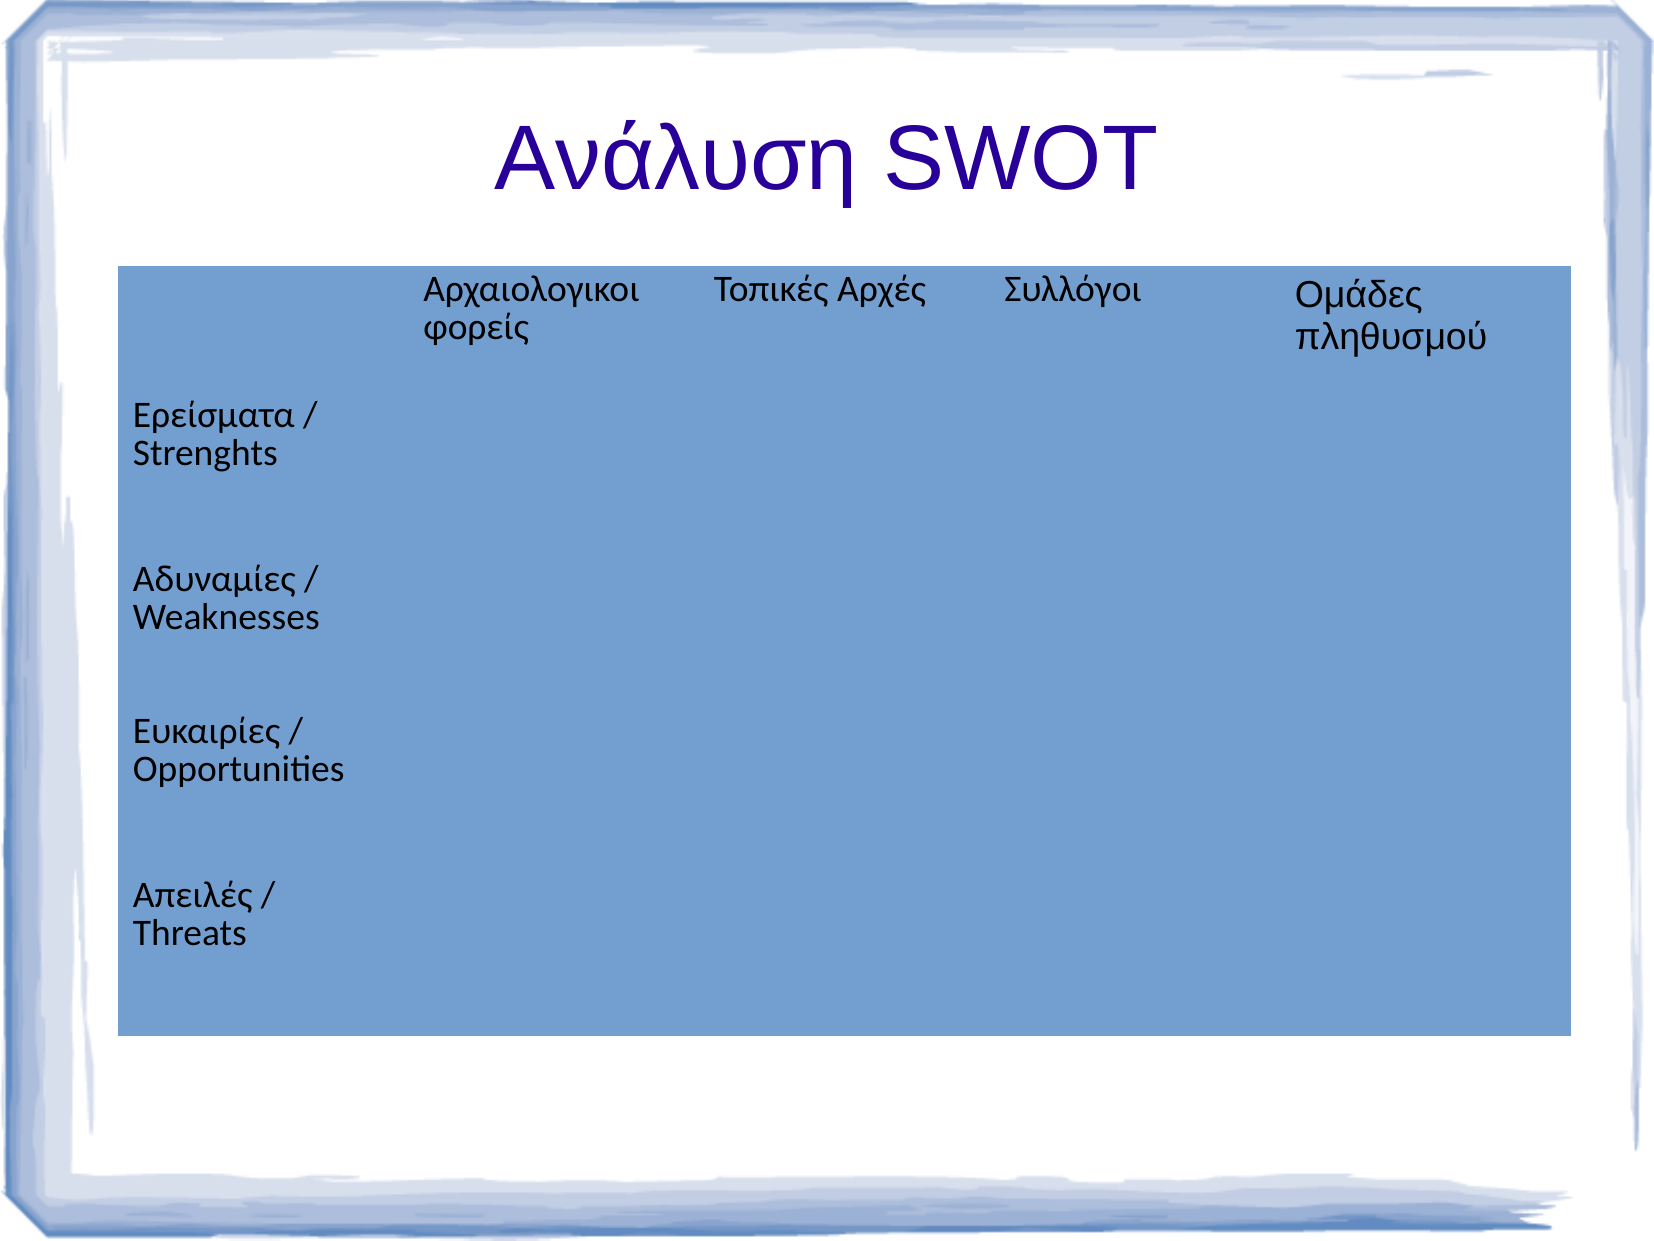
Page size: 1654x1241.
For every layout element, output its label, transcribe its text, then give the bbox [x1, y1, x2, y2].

table_cell [699, 392, 990, 556]
table_cell [1280, 872, 1571, 1036]
table_cell [699, 556, 990, 708]
table_cell [699, 708, 990, 872]
table_cell Αδυναμίες / Weaknesses [118, 556, 409, 708]
table_cell [990, 392, 1280, 556]
table_cell [1280, 708, 1571, 872]
table_cell Ευκαιρίες / Opportunities [118, 708, 409, 836]
table_cell [990, 872, 1280, 1036]
table_cell [990, 556, 1280, 708]
table_header Τοπικές Αρχές [699, 266, 990, 392]
table_cell [409, 872, 699, 1036]
table_cell Απειλές / Threats [118, 894, 409, 1036]
table_cell [409, 556, 699, 708]
table_header Συλλόγοι [990, 266, 1280, 392]
table_cell [699, 872, 990, 1036]
text_box [28, 836, 491, 894]
table_cell [990, 708, 1280, 872]
table_header Αρχαιολογικοι φορείς [409, 266, 699, 392]
title Ανάλυση SWOT [82, 49, 1571, 257]
table_cell Ερείσματα / Strenghts [118, 392, 409, 556]
table_cell [409, 392, 699, 556]
table_header [118, 266, 409, 392]
table_cell [1280, 392, 1571, 556]
table_cell [409, 708, 699, 872]
table_header Ομάδες πληθυσμού [1280, 266, 1571, 392]
table_cell [1280, 556, 1571, 708]
